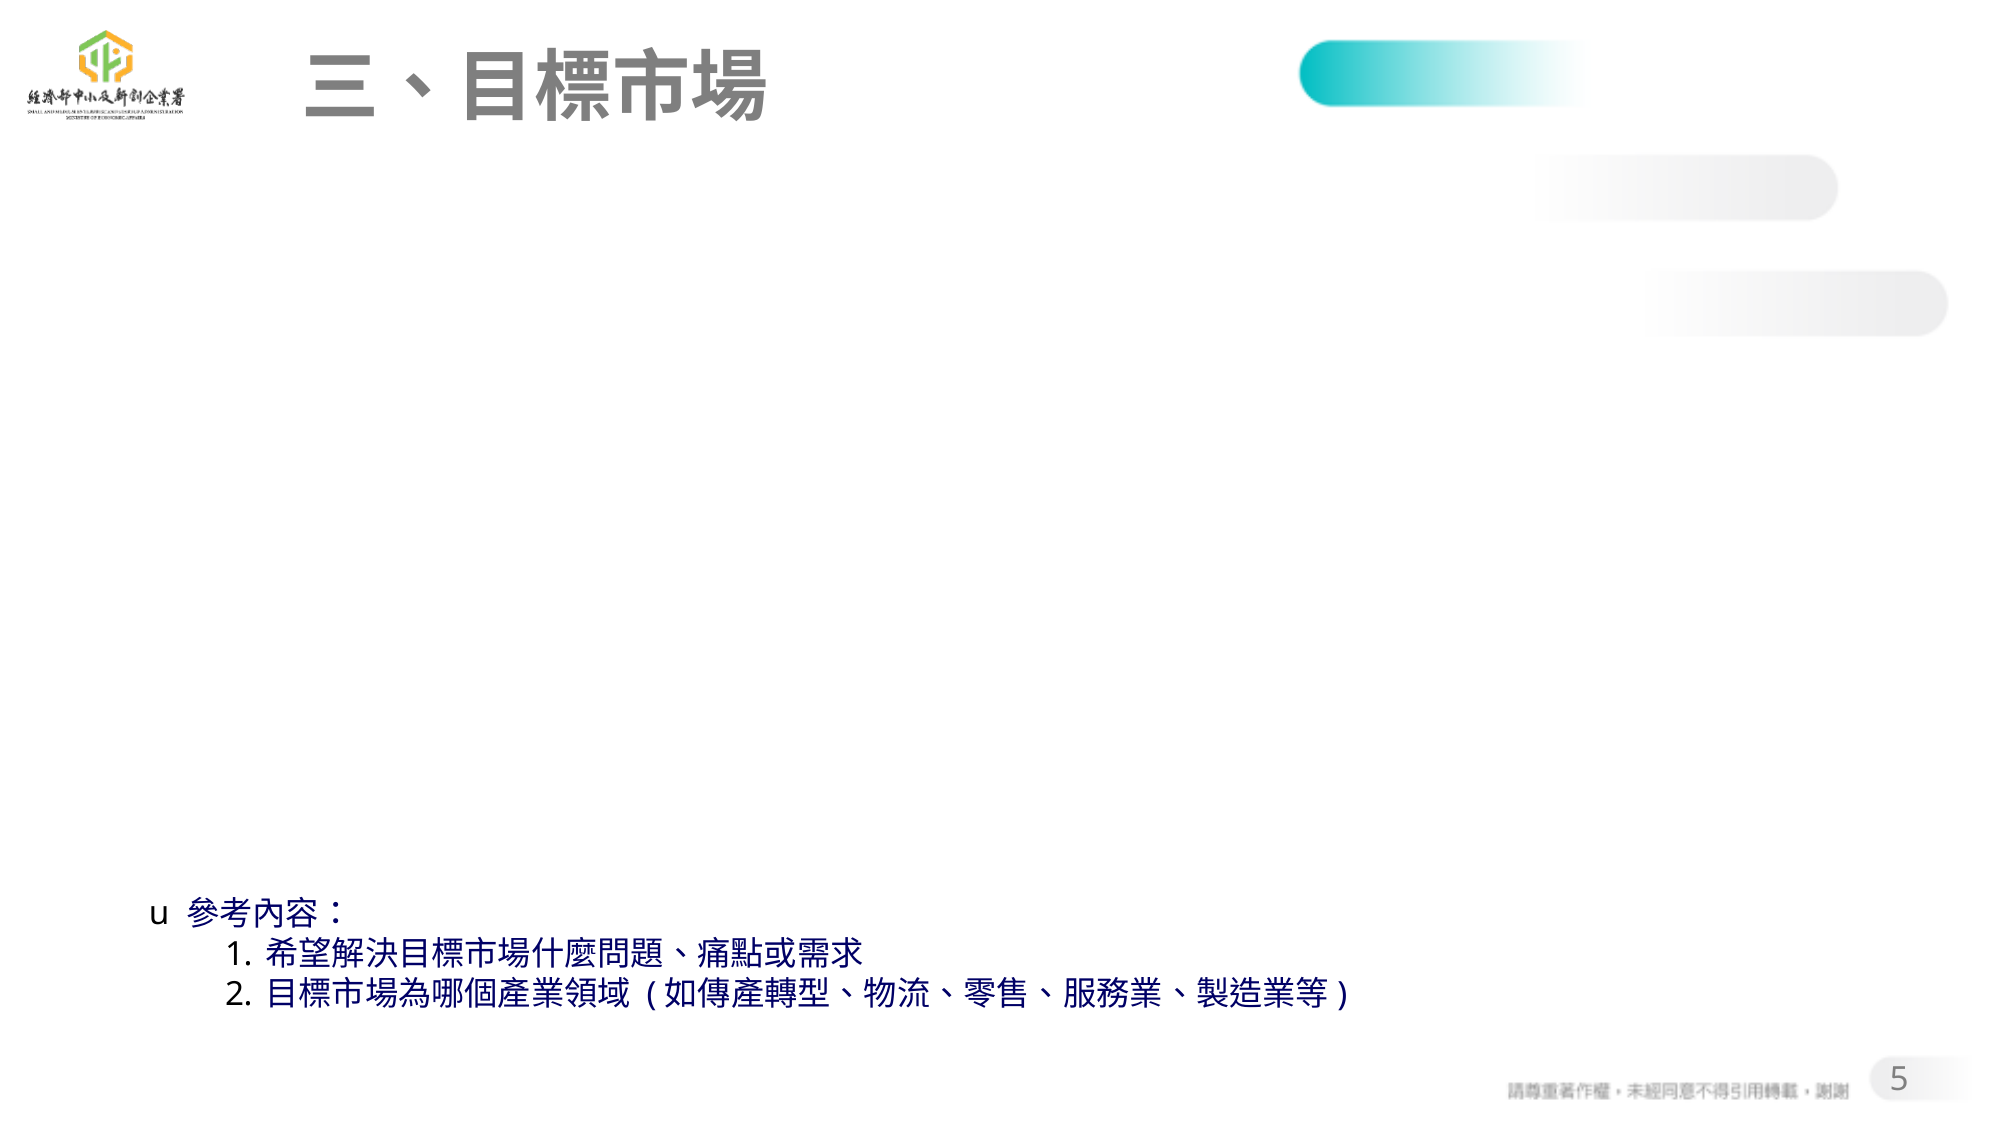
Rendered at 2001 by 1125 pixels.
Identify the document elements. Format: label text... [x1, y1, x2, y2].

text_box 5 [1874, 1049, 1953, 1110]
text_box 參考內容： 希望解決目標市場什麼問題、痛點或需求 目標市場為哪個產業領域 (如傳產轉型、物流、零售、服務業、製造業等) [133, 884, 1317, 1022]
title 三、目標市場 [286, 28, 1011, 109]
